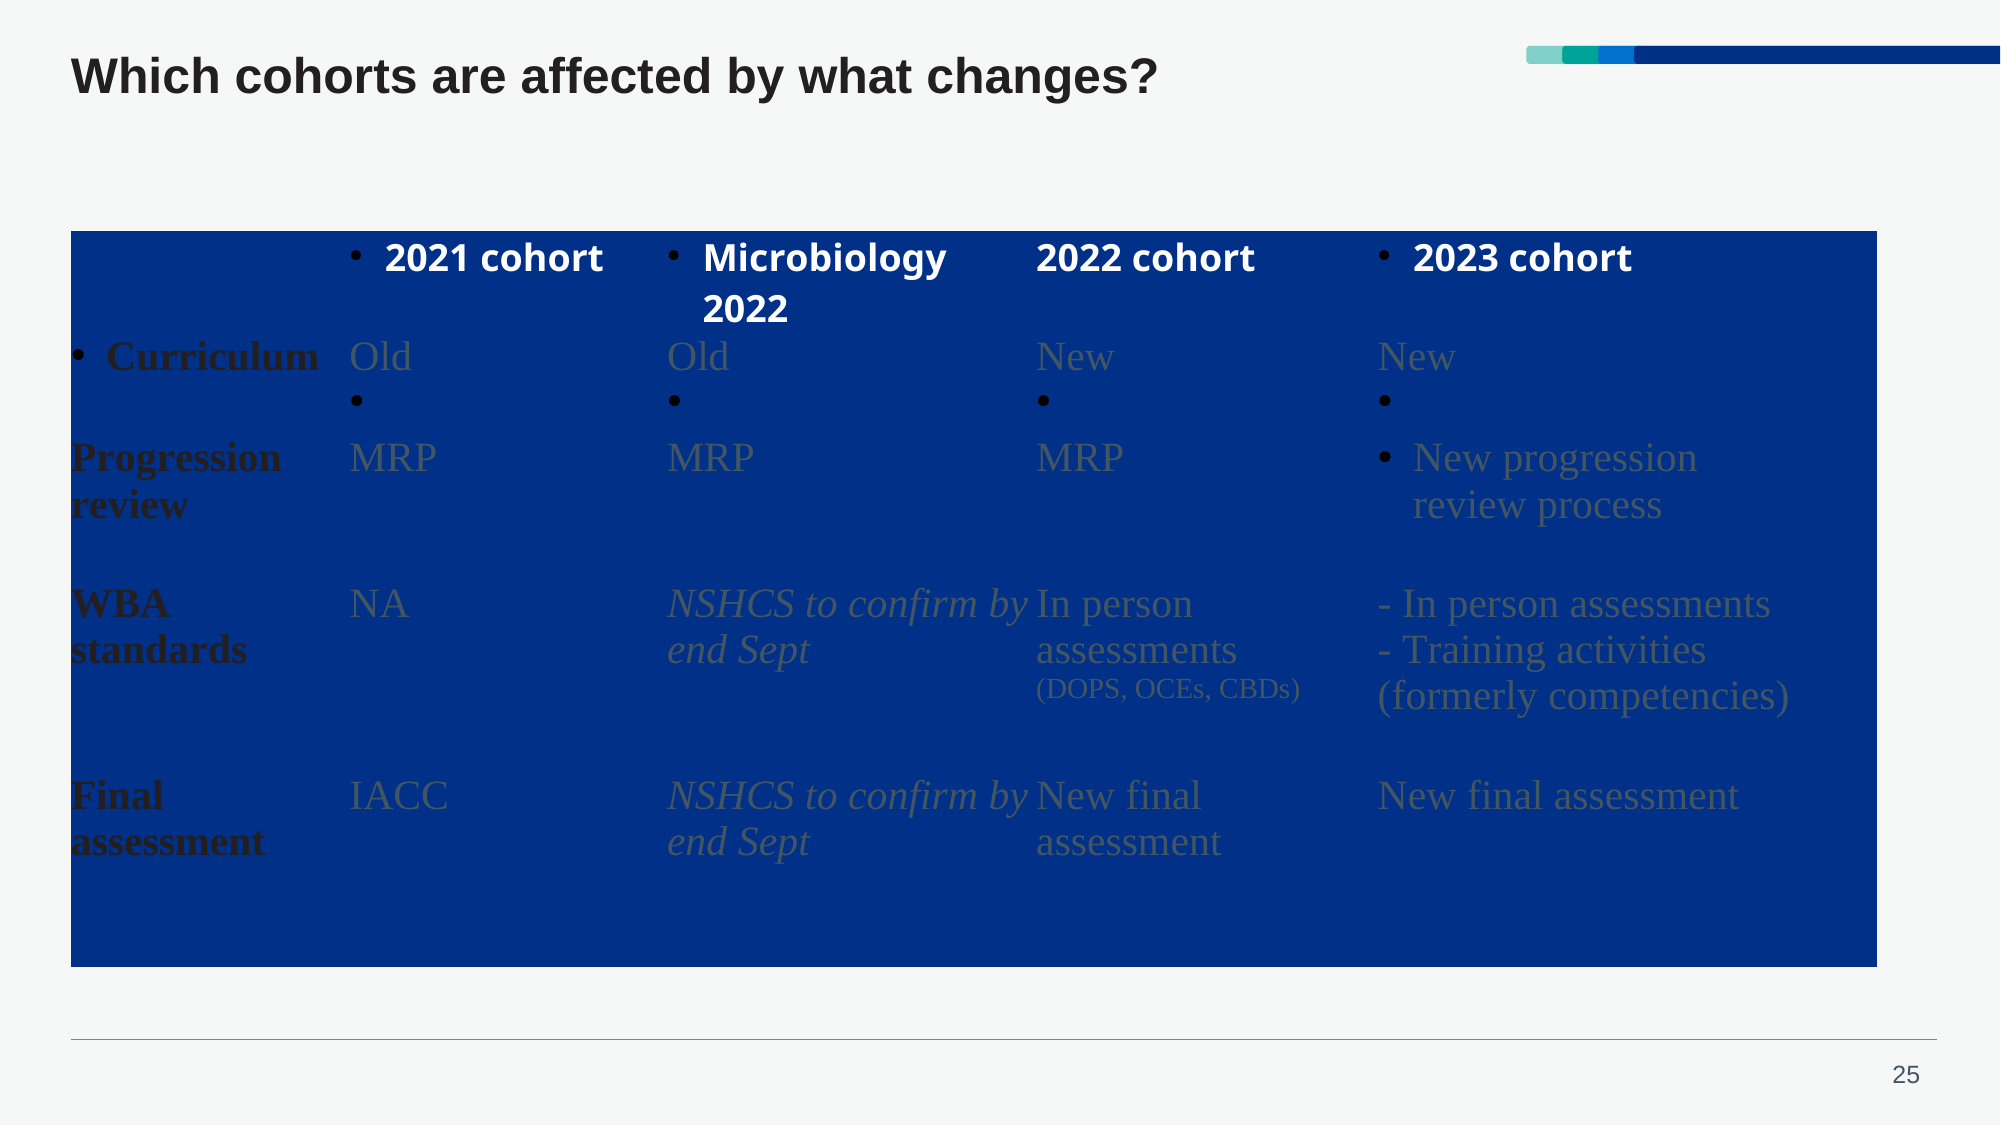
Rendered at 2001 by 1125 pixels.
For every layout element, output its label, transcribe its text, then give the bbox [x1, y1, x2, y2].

table_cell New progression review process [1378, 435, 1877, 580]
table_cell - In person assessments - Training activities (formerly competencies) [1378, 580, 1877, 772]
table_cell New final assessment [1036, 772, 1378, 967]
table_cell Old [349, 333, 667, 435]
table_cell New [1378, 344, 1382, 369]
table_cell Final assessment [71, 772, 349, 967]
title Which cohorts are affected by what changes? [70, 50, 1942, 121]
table_cell IACC [349, 772, 667, 967]
table_cell Progression review [71, 435, 349, 580]
table_header Microbiology 2022 [667, 231, 1036, 333]
table_cell Curriculum [71, 333, 349, 435]
table_cell New [1378, 333, 1877, 435]
table_cell New [1036, 333, 1378, 435]
table_header [71, 231, 349, 333]
table_cell NSHCS to confirm by end Sept [667, 580, 1036, 772]
table_cell MRP [349, 435, 667, 580]
table_header 2023 cohort [1378, 231, 1877, 333]
table_cell NSHCS to confirm by end Sept [667, 772, 1036, 967]
table_cell WBA standards [71, 580, 349, 772]
table_cell Old [667, 333, 1036, 435]
table_cell In person assessments (DOPS, OCEs, CBDs) [1036, 580, 1378, 772]
table_cell New final assessment [1378, 772, 1877, 967]
table_header 2021 cohort [349, 231, 667, 333]
table_cell NA [349, 580, 667, 772]
table_cell MRP [667, 435, 1036, 580]
table_cell MRP [1036, 435, 1378, 580]
table_header 2022 cohort [1036, 231, 1378, 333]
